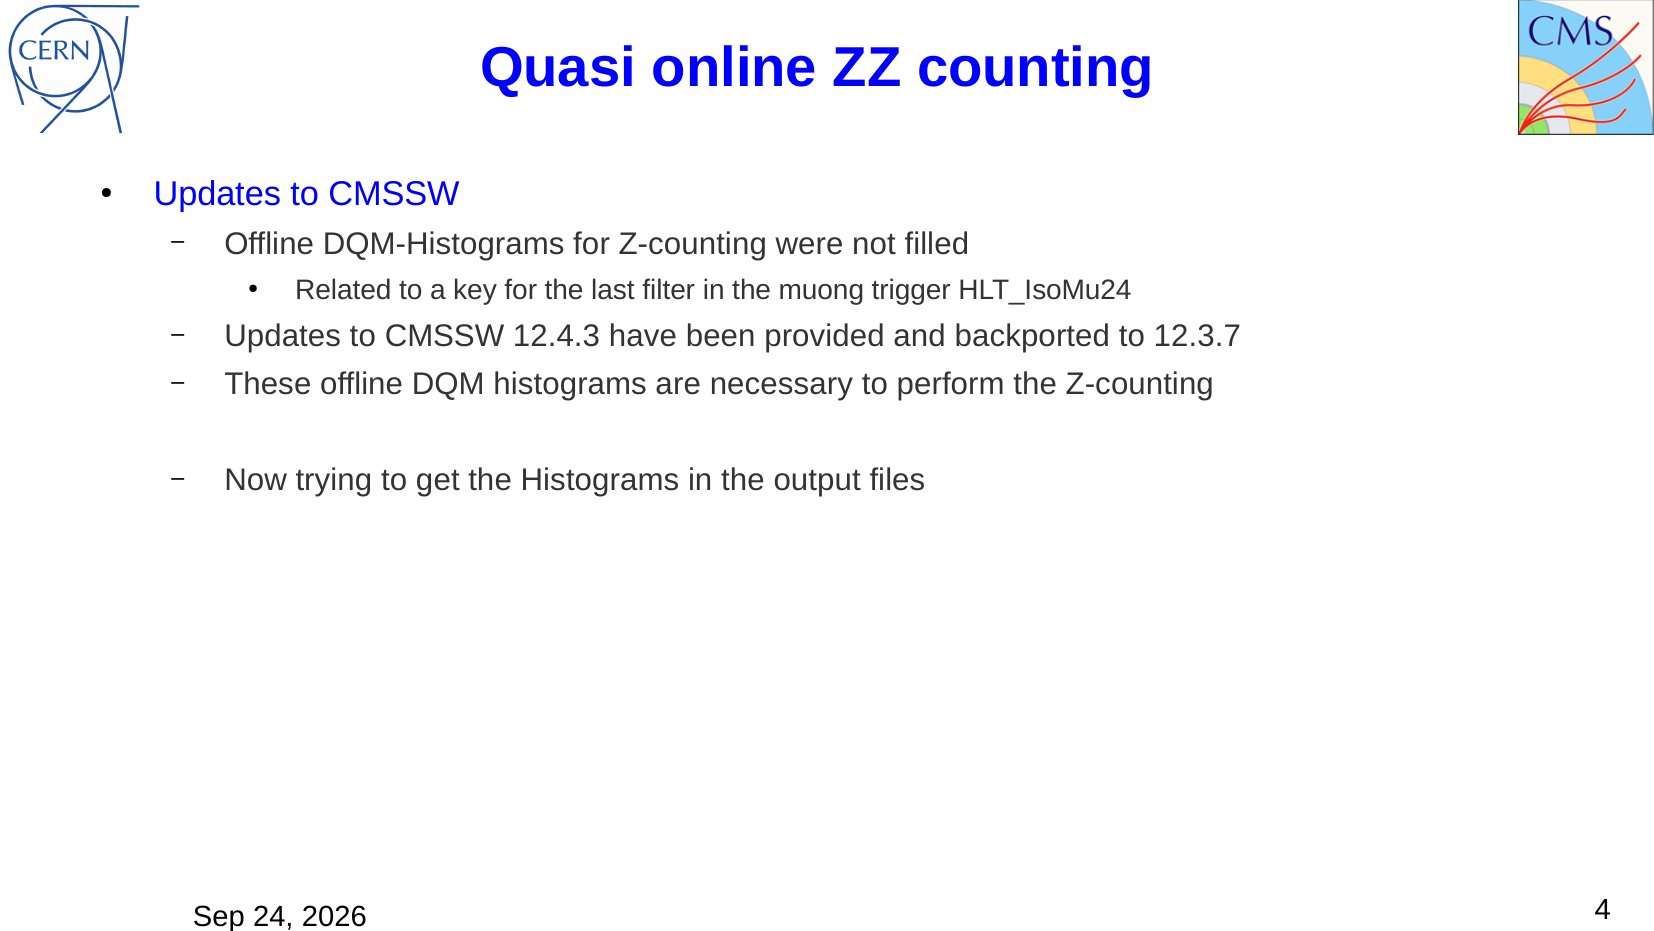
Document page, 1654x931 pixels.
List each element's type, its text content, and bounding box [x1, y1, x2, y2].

title Quasi online ZZ counting [173, 4, 1461, 129]
list Updates to CMSSW Offline DQM-Histograms for Z-counting were not filled Related to a key for the last filter in the muong trigger HLT_IsoMu24 Updates to CMSSW 12.4.3 have been provided and backported to 12.3.7 These offline DQM histograms are necessary to perform the Z-counting Now trying to get the Histograms in the output files [82, 168, 1571, 856]
picture [1518, 0, 1654, 135]
picture [5, 2, 141, 135]
